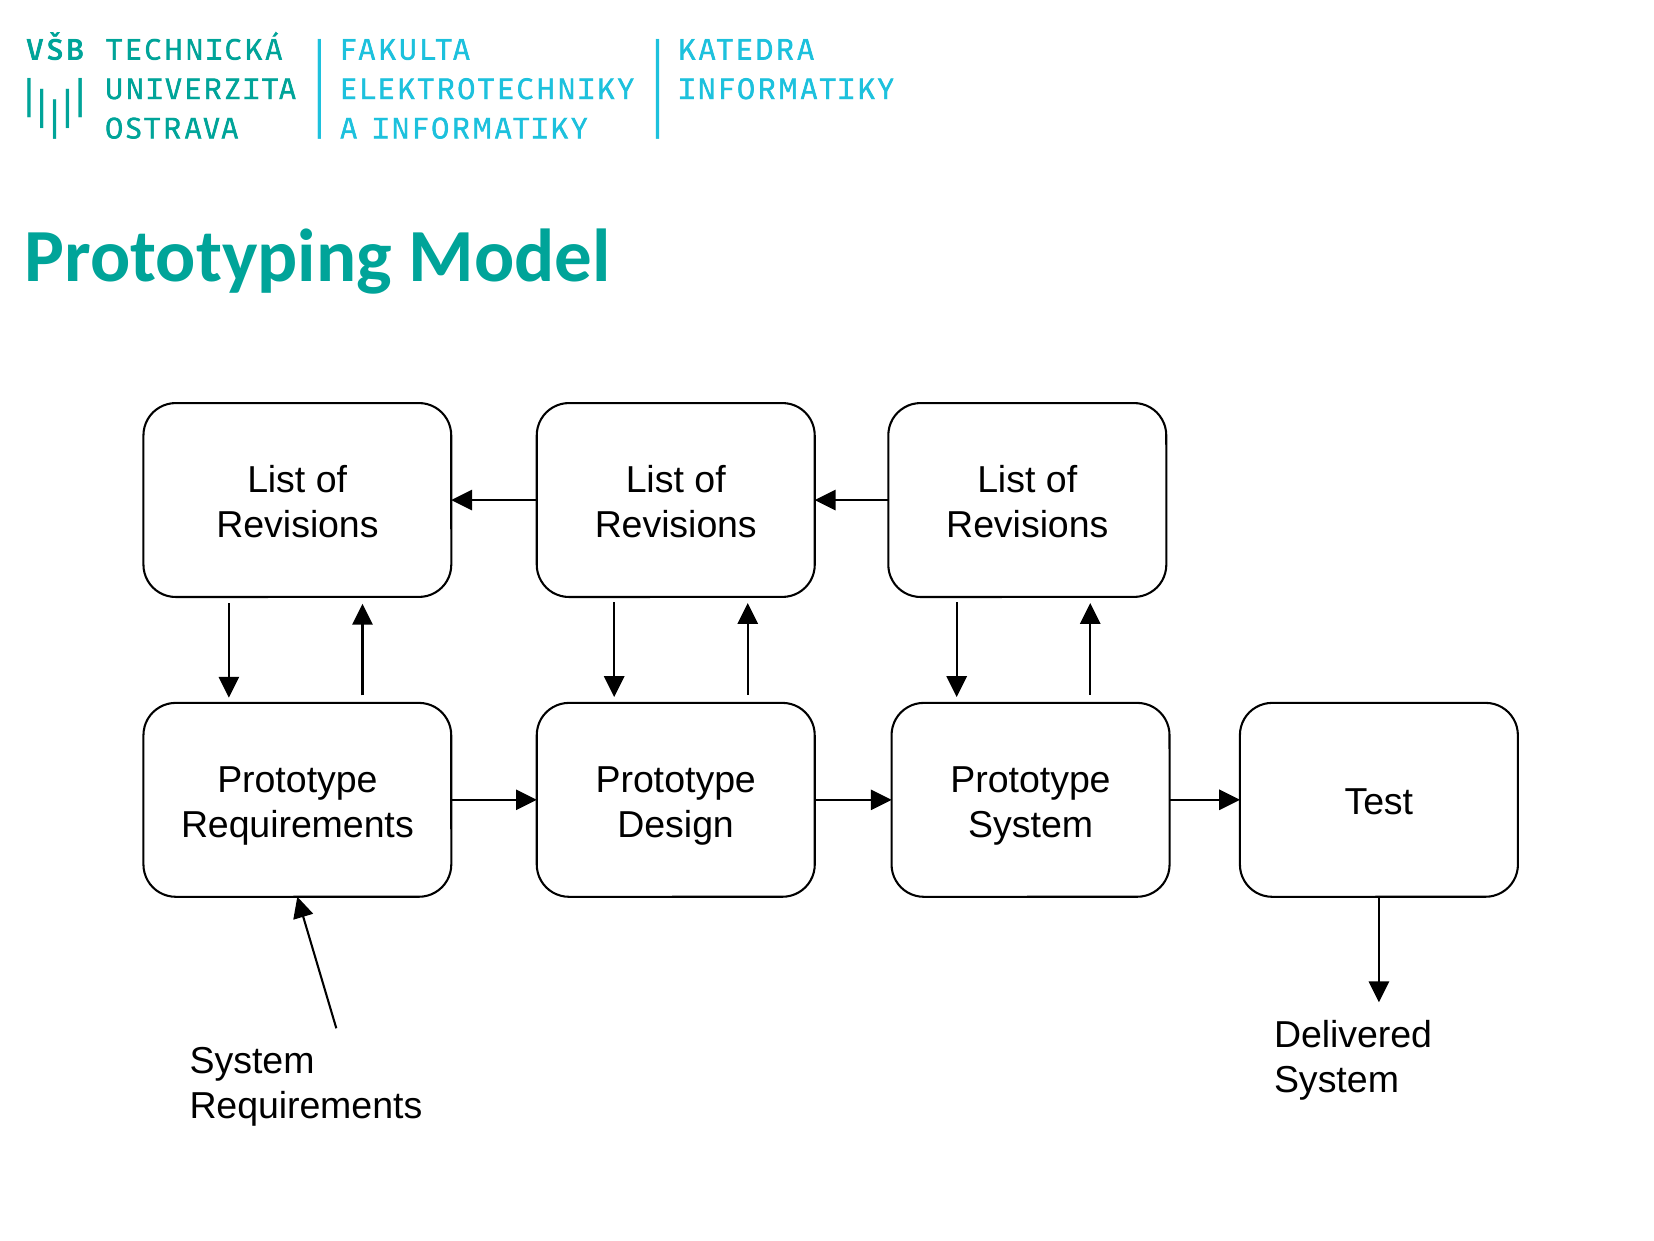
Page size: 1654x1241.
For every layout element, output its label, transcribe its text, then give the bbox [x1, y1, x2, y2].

text_box List of Revisions [888, 403, 1167, 597]
picture [26, 31, 894, 139]
text_box Prototype Design [536, 702, 815, 897]
text_box System Requirements [174, 1028, 498, 1134]
text_box Prototype Requirements [143, 702, 452, 897]
text_box List of Revisions [143, 403, 452, 597]
text_box List of Revisions [536, 403, 815, 597]
text_box Test [1239, 702, 1518, 897]
text_box Prototype System [891, 702, 1170, 897]
text_box Delivered System [1259, 1002, 1499, 1107]
title Prototyping Model [24, 169, 1629, 301]
